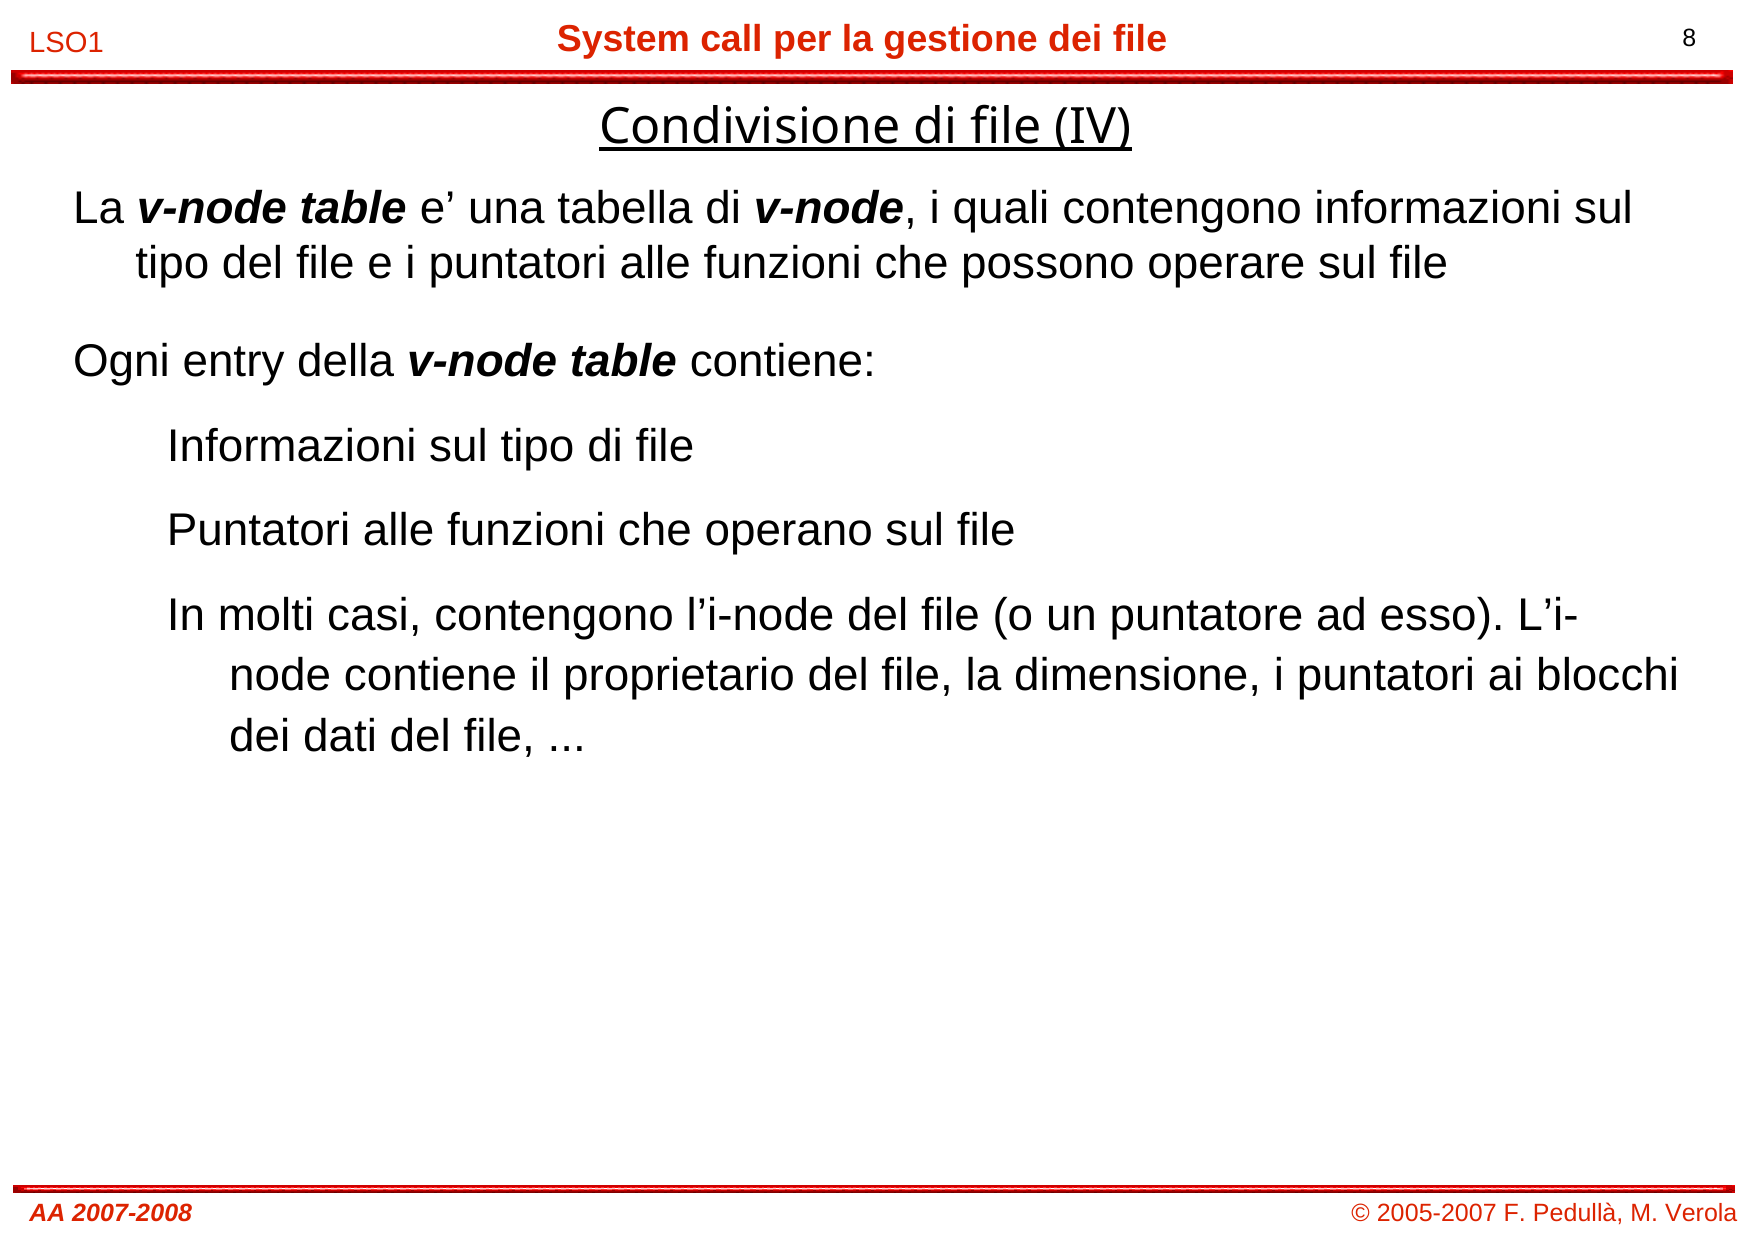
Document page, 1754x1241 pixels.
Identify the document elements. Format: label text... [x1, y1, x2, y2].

picture [11, 70, 1733, 84]
list La v-node table e’ una tabella di v-node, i quali contengono informazioni sul tipo del file e i puntatori alle funzioni che possono operare sul file Ogni entry della v-node table contiene: Informazioni sul tipo di file Puntatori alle funzioni che operano sul file In molti casi, contengono l’i-node del file (o un puntatore ad esso). L’i-node contiene il proprietario del file, la dimensione, i puntatori ai blocchi dei dati del file, ... [58, 171, 1696, 952]
title Condivisione di file (IV) [481, 78, 1250, 174]
picture [13, 1185, 1735, 1193]
